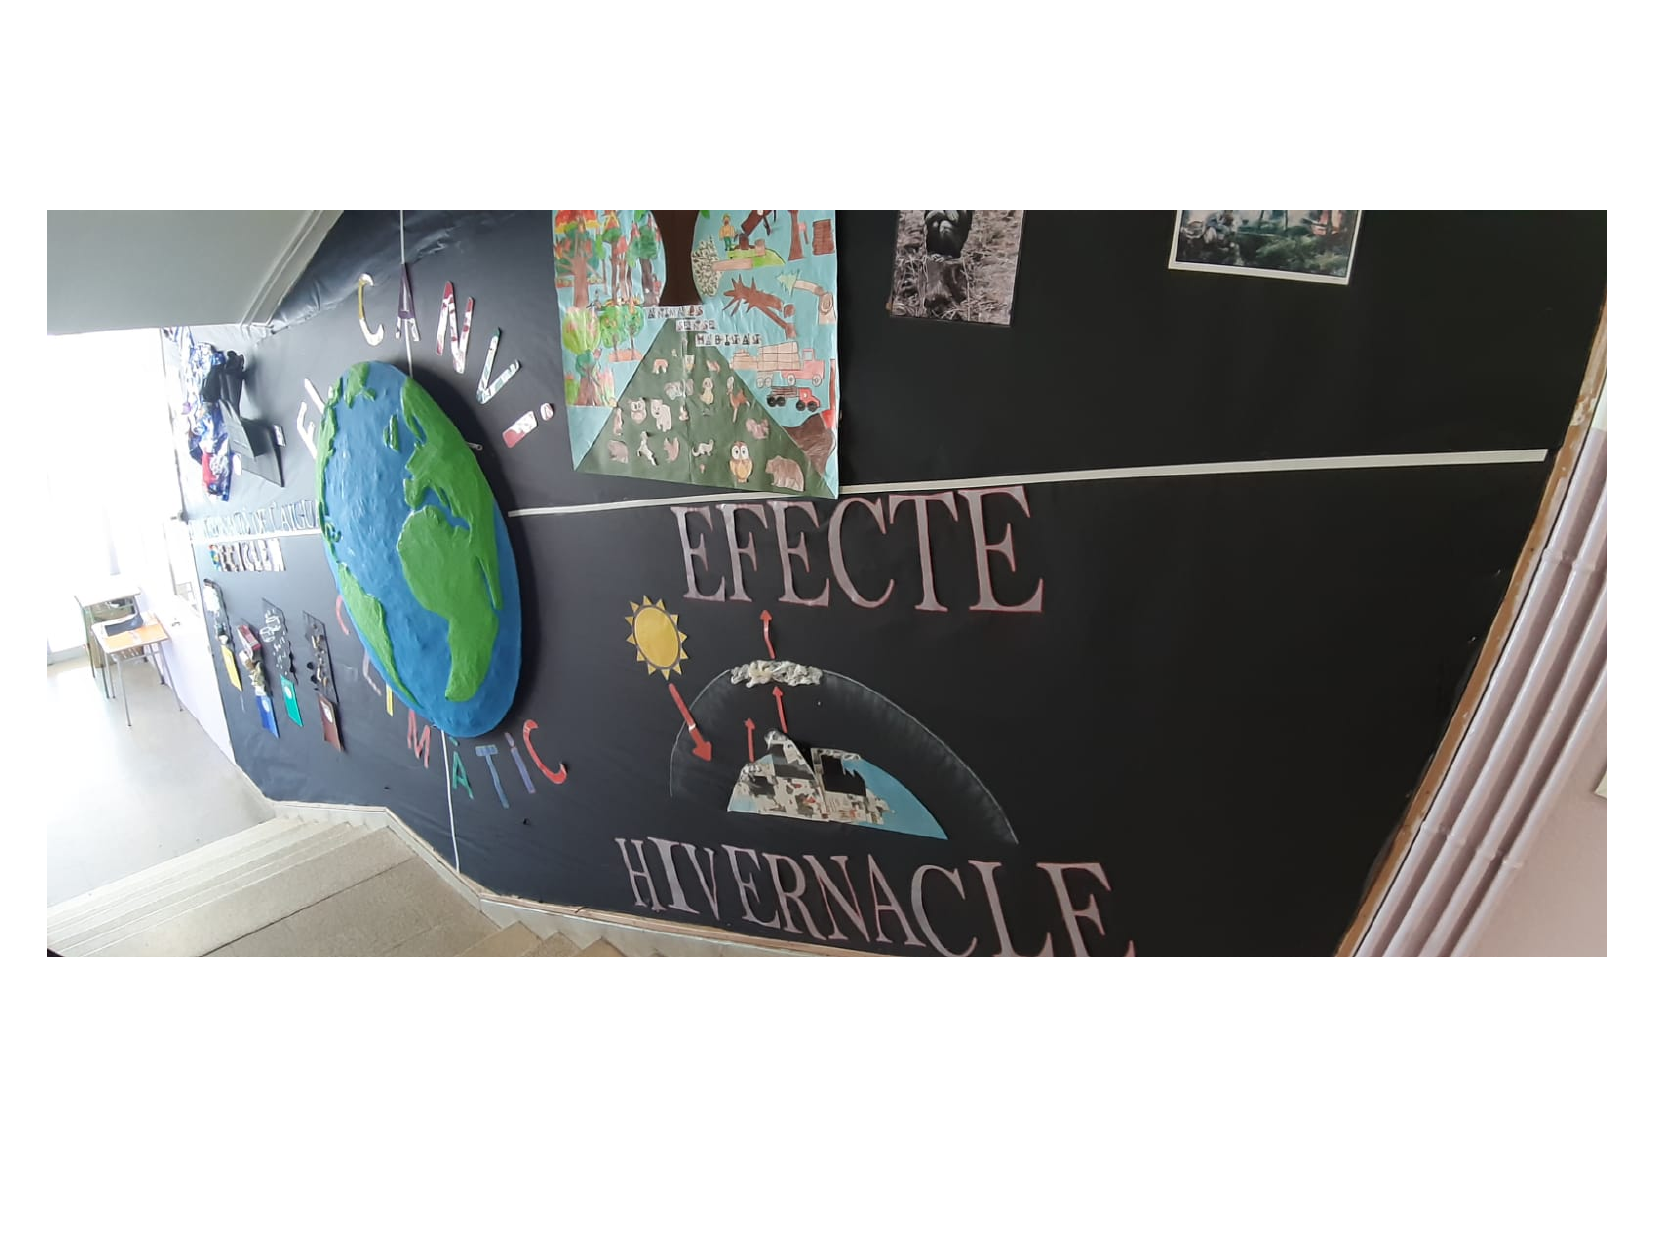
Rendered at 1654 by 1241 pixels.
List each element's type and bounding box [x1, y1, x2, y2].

picture [47, 210, 1607, 957]
